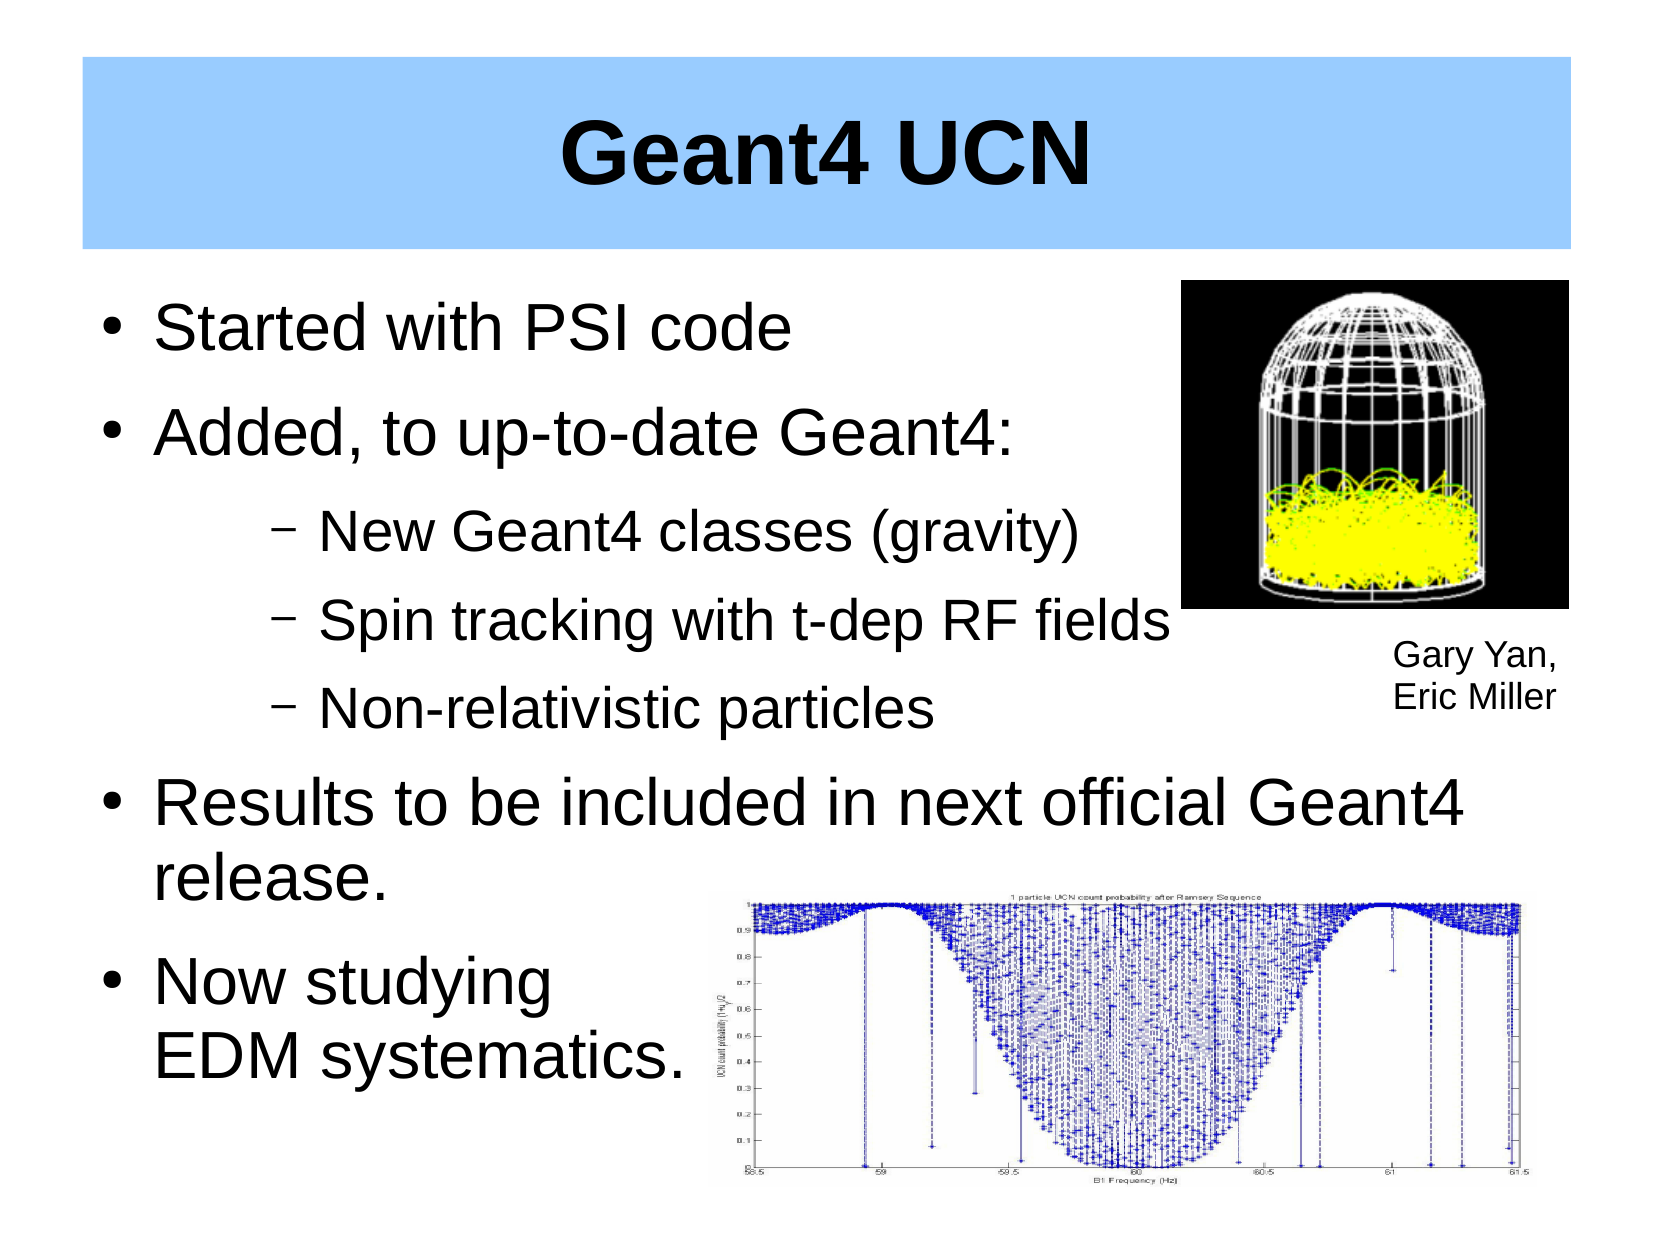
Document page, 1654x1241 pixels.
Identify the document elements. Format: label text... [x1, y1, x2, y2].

title Geant4 UCN [82, 56, 1571, 250]
picture [708, 891, 1537, 1188]
text_box Gary Yan, Eric Miller [1377, 625, 1575, 734]
list Started with PSI code Added, to up-to-date Geant4: New Geant4 classes (gravity) Spin tracking with t-dep RF fields Non-relativistic particles Results to be included in next official Geant4 release. Now studying EDM systematics. [82, 290, 1571, 1166]
picture [1181, 280, 1569, 609]
